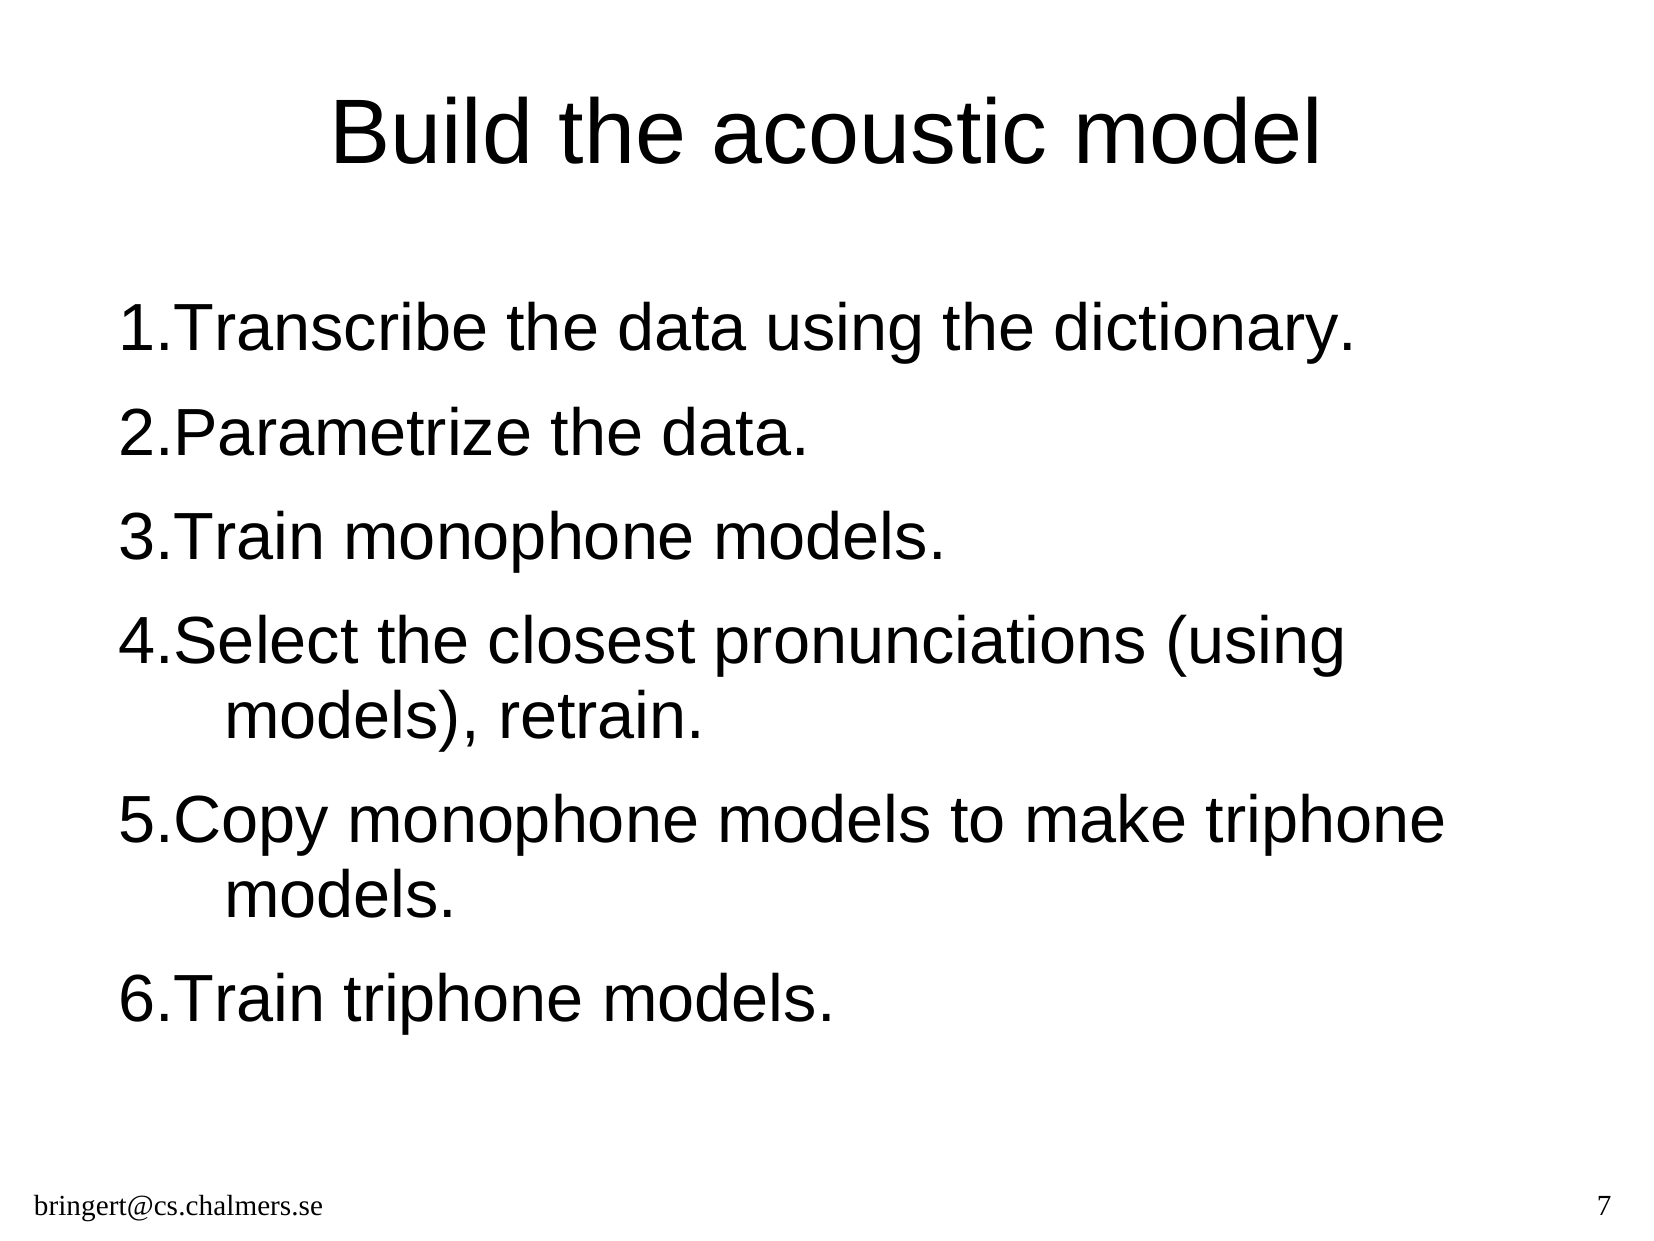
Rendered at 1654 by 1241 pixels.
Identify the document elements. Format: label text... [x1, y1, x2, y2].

list Transcribe the data using the dictionary. Parametrize the data. Train monophone models. Select the closest pronunciations (using models), retrain. Copy monophone models to make triphone models. Train triphone models. [82, 290, 1571, 1109]
title Build the acoustic model [87, 31, 1567, 232]
